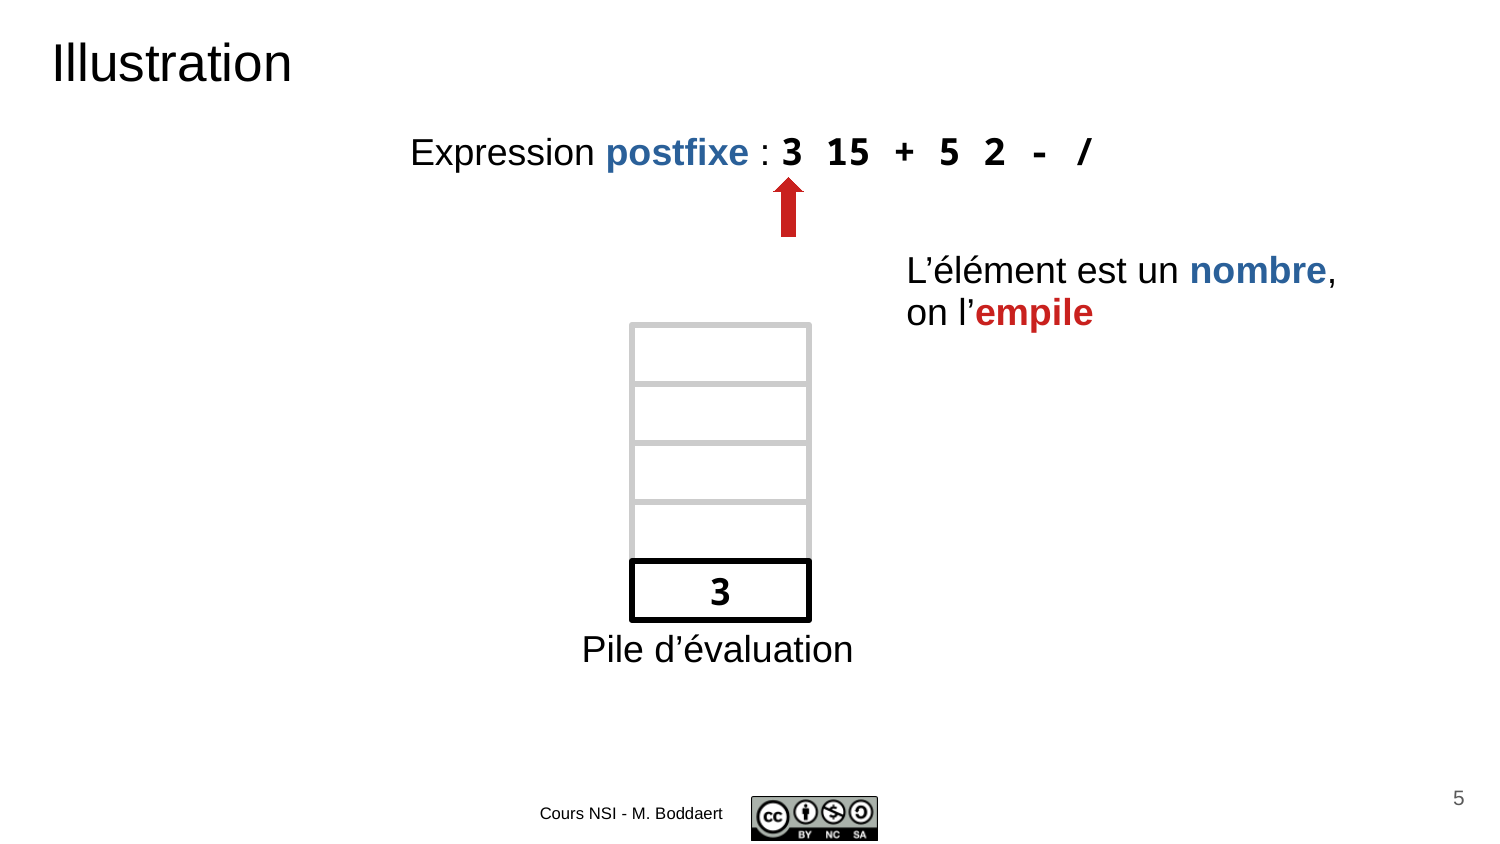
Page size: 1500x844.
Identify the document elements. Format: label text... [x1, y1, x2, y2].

text_box [773, 177, 804, 237]
text_box L’élément est un nombre, on l’empile [891, 242, 1394, 344]
picture [751, 796, 878, 841]
slide_number <numéro> [1389, 764, 1480, 830]
text_box [631, 324, 810, 561]
title Illustration [51, 13, 1449, 108]
text_box Pile d’évaluation [566, 620, 880, 680]
text_box Expression postfixe : 3 15 + 5 2 - / [29, 120, 1477, 760]
text_box 3 [631, 561, 810, 620]
